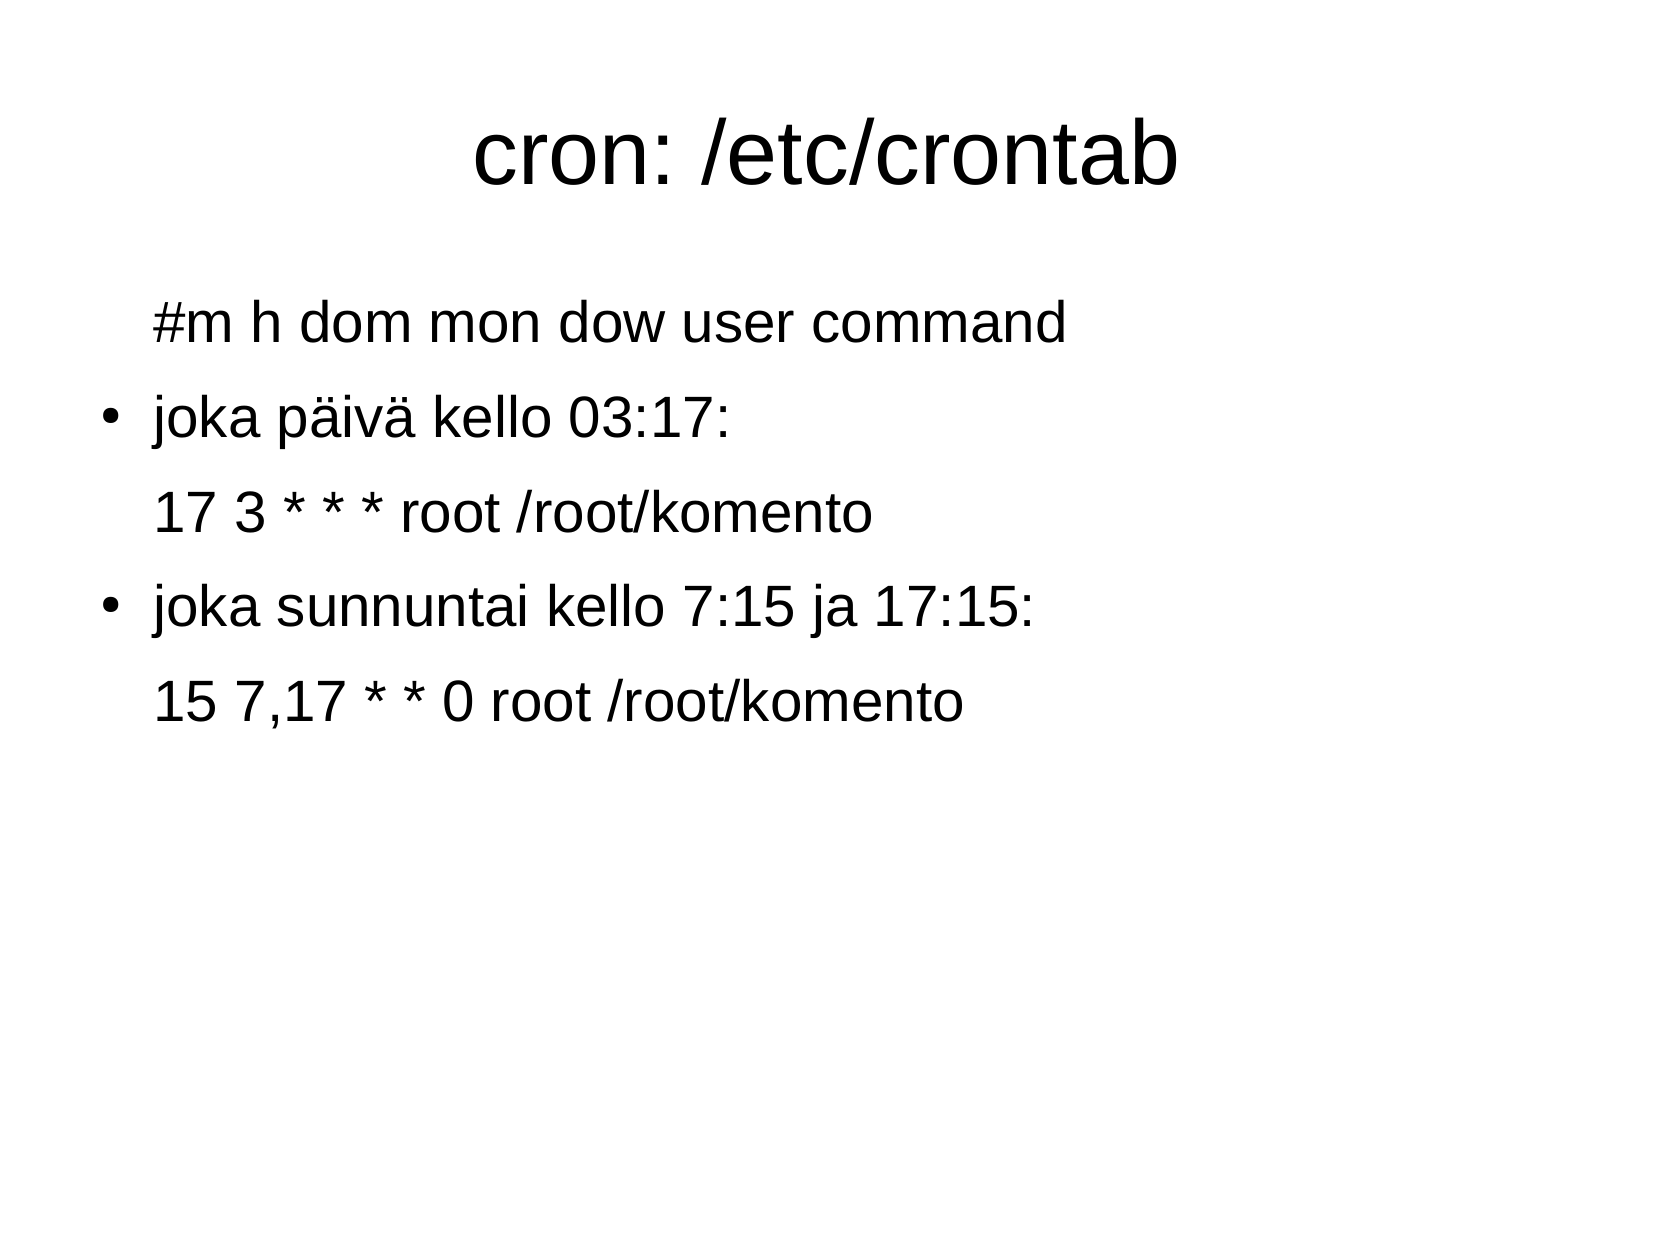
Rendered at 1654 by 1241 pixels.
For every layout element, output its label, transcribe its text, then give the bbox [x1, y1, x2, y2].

list #m h dom mon dow user command joka päivä kello 03:17: 17 3 * * * root /root/komento joka sunnuntai kello 7:15 ja 17:15: 15 7,17 * * 0 root /root/komento [82, 290, 1571, 1010]
title cron: /etc/crontab [82, 49, 1571, 257]
